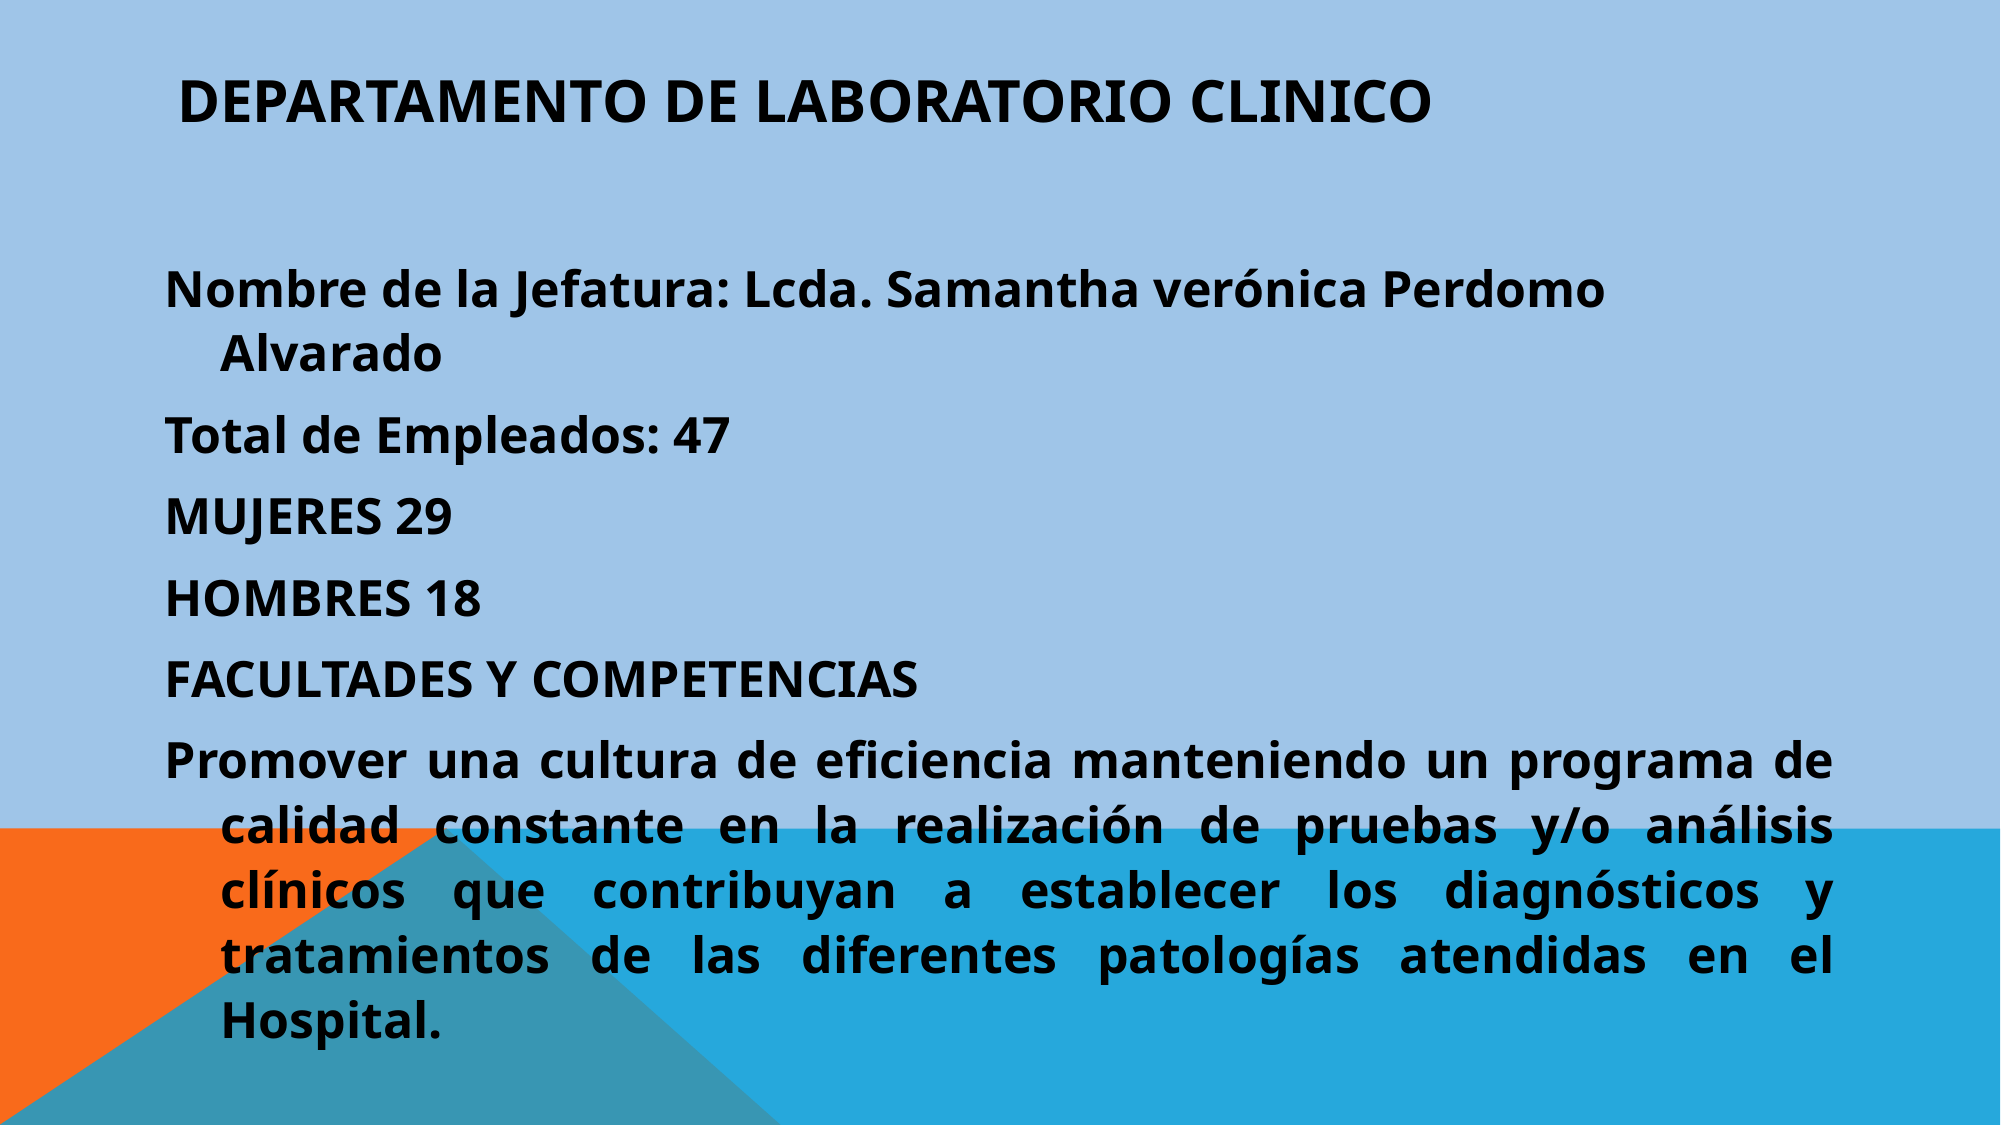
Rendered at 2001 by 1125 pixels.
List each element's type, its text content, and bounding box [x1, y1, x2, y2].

text_box DEPARTAMENTO DE LABORATORIO CLINICO [162, 56, 1863, 226]
text_box Nombre de la Jefatura: Lcda. Samantha verónica Perdomo Alvarado Total de Empleados: 47 MUJERES 29 HOMBRES 18 FACULTADES Y COMPETENCIAS Promover una cultura de eficiencia manteniendo un programa de calidad constante en la realización de pruebas y/o análisis clínicos que contribuyan a establecer los diagnósticos y tratamientos de las diferentes patologías atendidas en el Hospital. [149, 244, 1850, 956]
